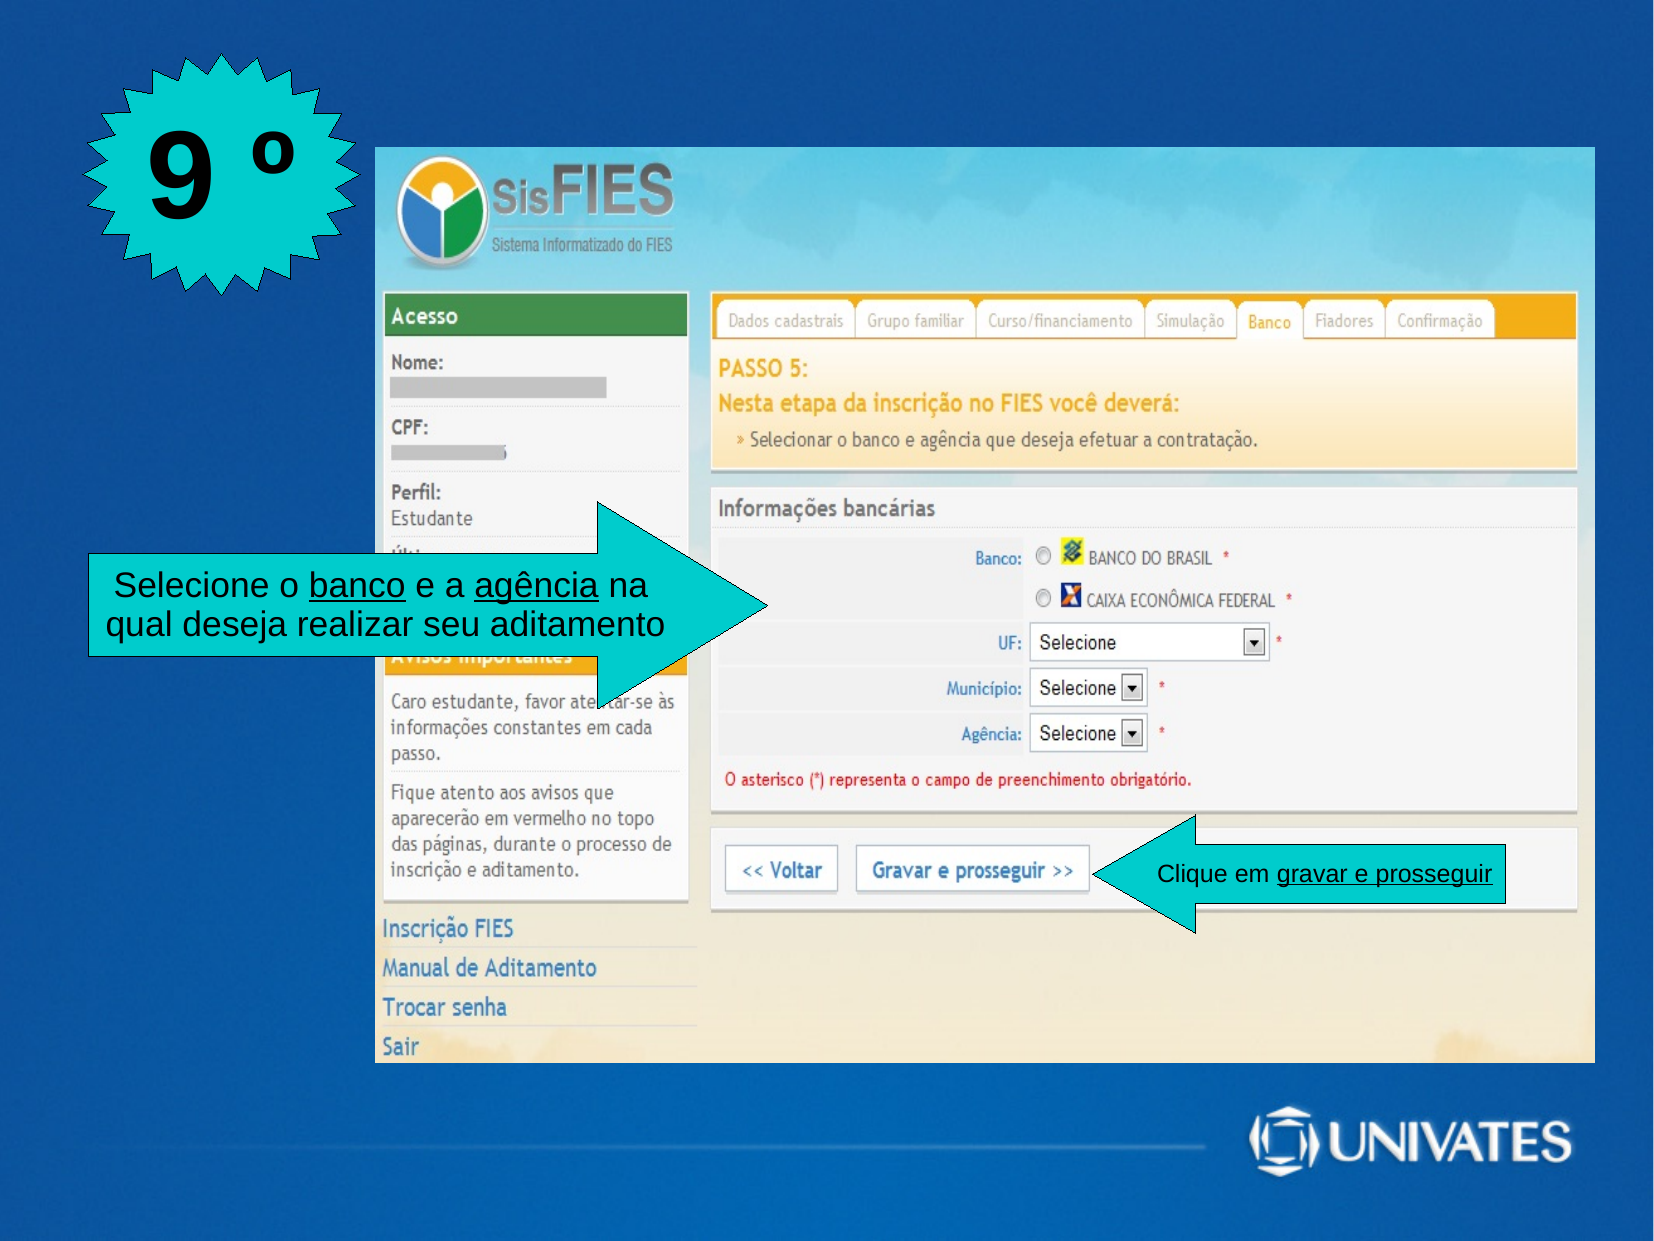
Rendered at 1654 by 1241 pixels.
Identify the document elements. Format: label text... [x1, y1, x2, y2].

title 9 º [59, 59, 384, 296]
text_box [217, 53, 226, 59]
picture [0, 0, 1654, 1241]
text_box Clique em gravar e prosseguir [1092, 814, 1506, 934]
text_box Selecione o banco e a agência na qual deseja realizar seu aditamento [88, 501, 768, 709]
